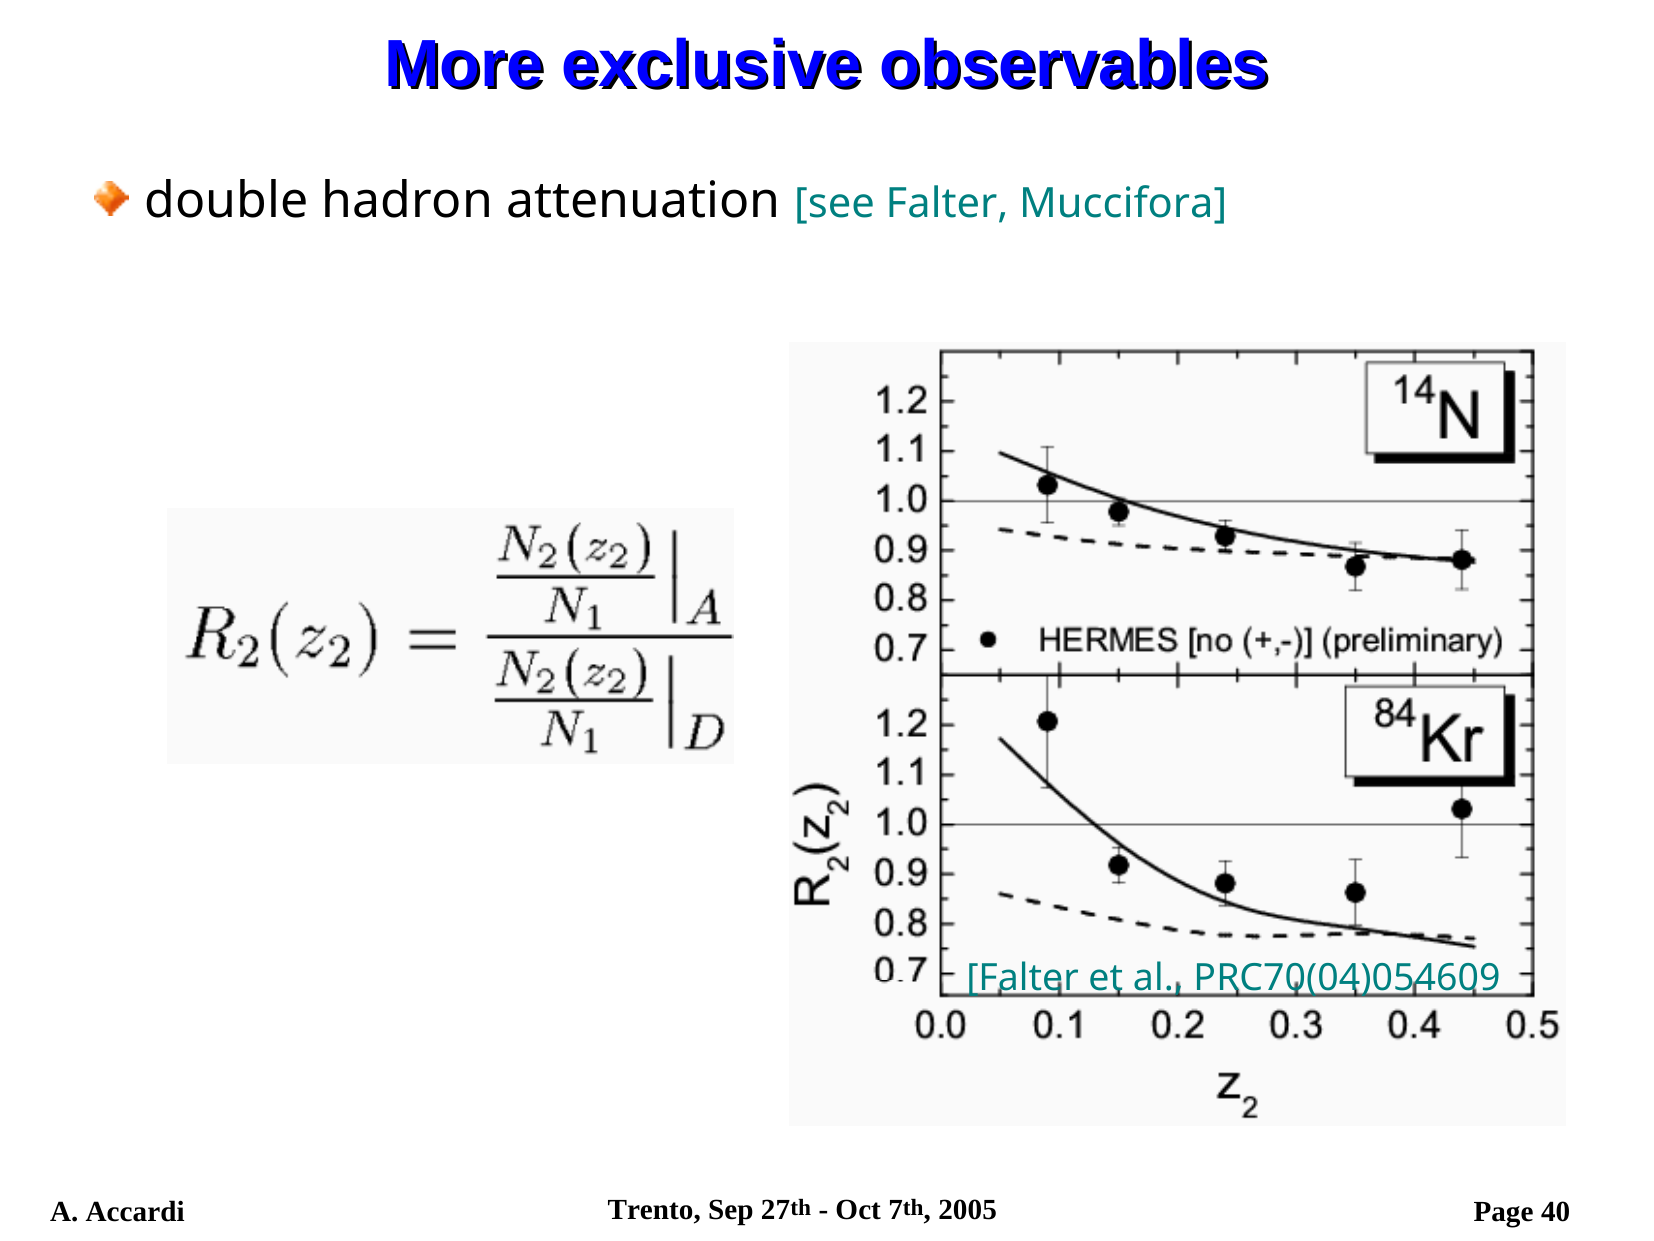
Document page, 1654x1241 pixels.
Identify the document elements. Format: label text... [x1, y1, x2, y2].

text_box [Falter et al., PRC70(04)054609 [966, 950, 1499, 996]
picture [789, 342, 1566, 1126]
text_box double hadron attenuation [see Falter, Muccifora] [94, 164, 1628, 246]
picture [167, 508, 734, 764]
text_box More exclusive observables [29, 23, 1625, 110]
text_box A. Accardi [32, 1187, 203, 1241]
text_box Page 33 [1525, 1195, 1623, 1234]
text_box Trento, Sep 27th - Oct 7th, 2005 [602, 1193, 1003, 1233]
